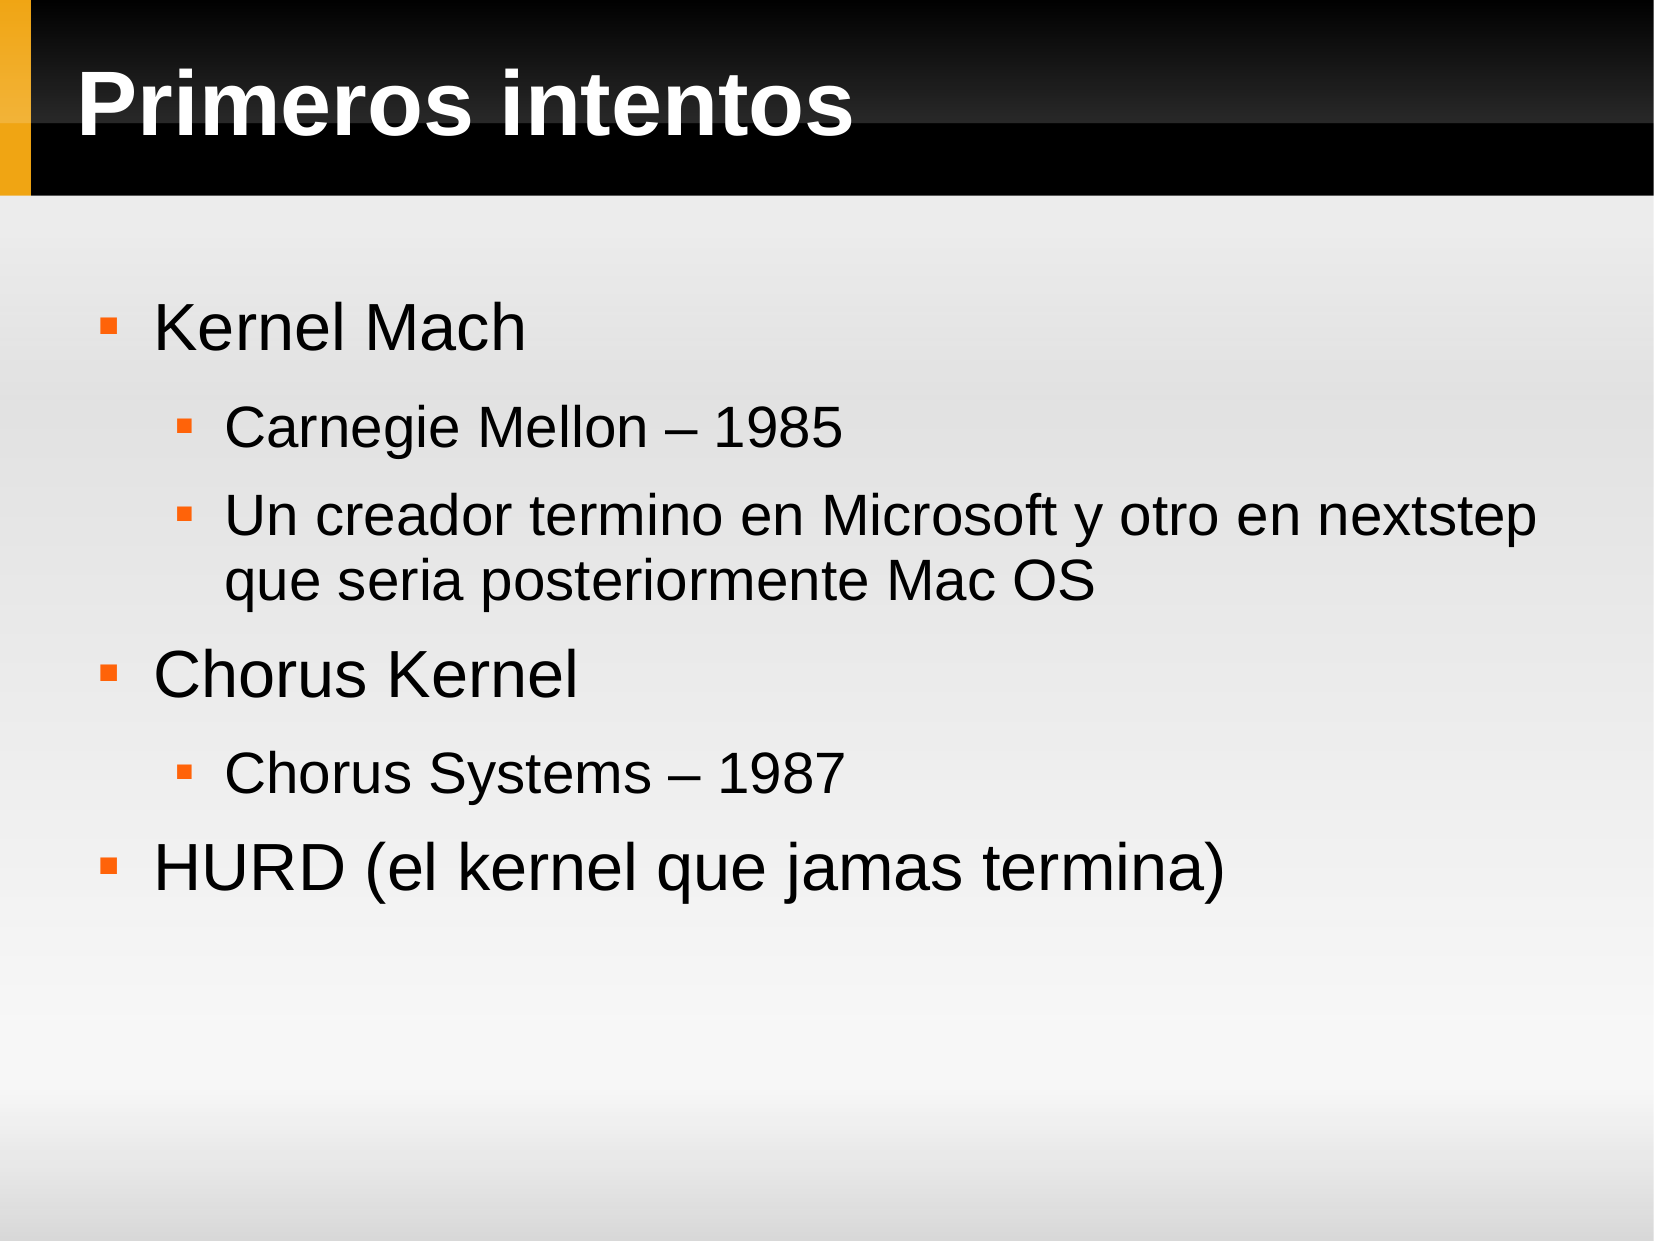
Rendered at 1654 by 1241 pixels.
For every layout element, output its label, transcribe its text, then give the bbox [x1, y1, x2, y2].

title Primeros intentos [76, 7, 1565, 200]
list Kernel Mach Carnegie Mellon – 1985 Un creador termino en Microsoft y otro en nextstep que seria posteriormente Mac OS Chorus Kernel Chorus Systems – 1987 HURD (el kernel que jamas termina) [82, 290, 1571, 1094]
picture [0, 0, 1654, 1241]
